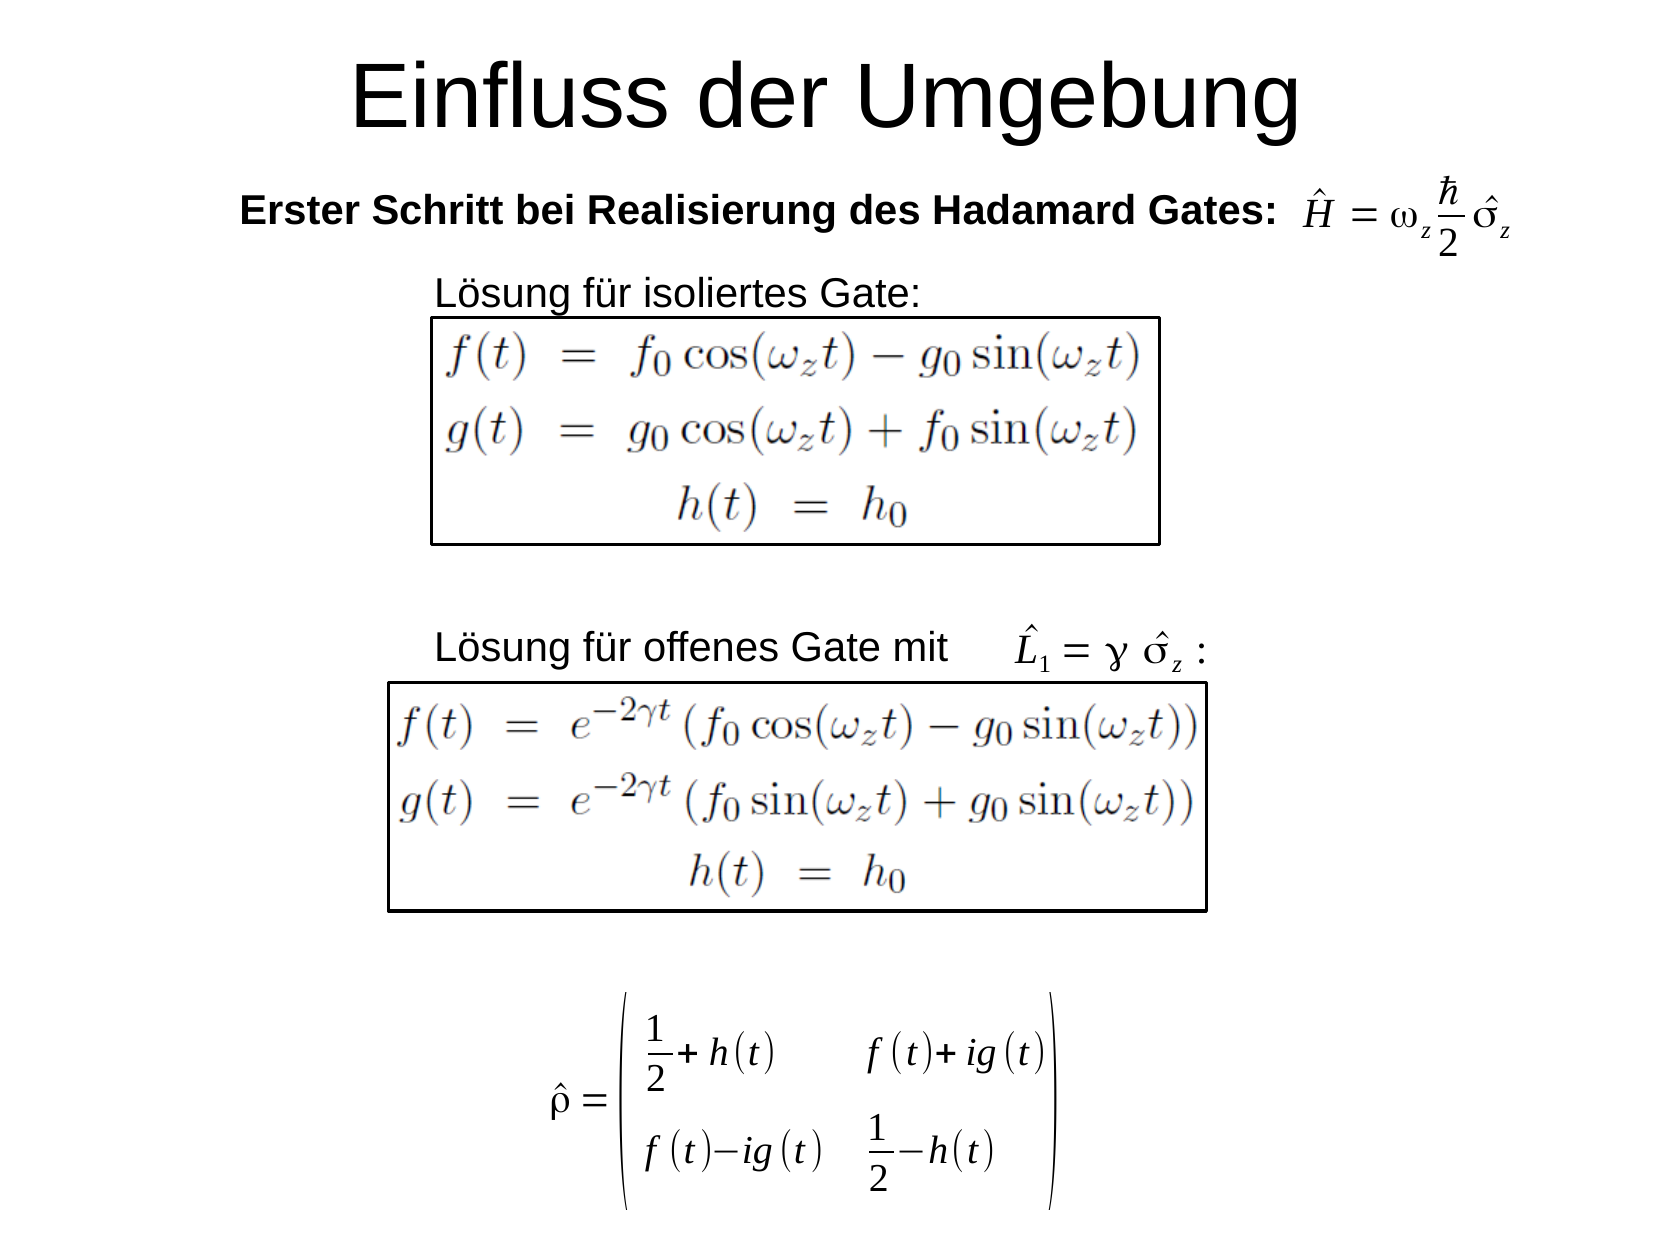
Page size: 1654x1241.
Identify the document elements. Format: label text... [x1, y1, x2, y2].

title Einfluss der Umgebung [82, 25, 1571, 166]
text_box Lösung für offenes Gate mit [419, 616, 964, 680]
chart [1293, 171, 1518, 266]
text_box Erster Schritt bei Realisierung des Hadamard Gates: [224, 179, 1293, 243]
chart [1005, 621, 1213, 680]
picture [433, 318, 1158, 544]
text_box Lösung für isoliertes Gate: [419, 262, 937, 325]
chart [543, 992, 1072, 1210]
picture [389, 684, 1205, 910]
